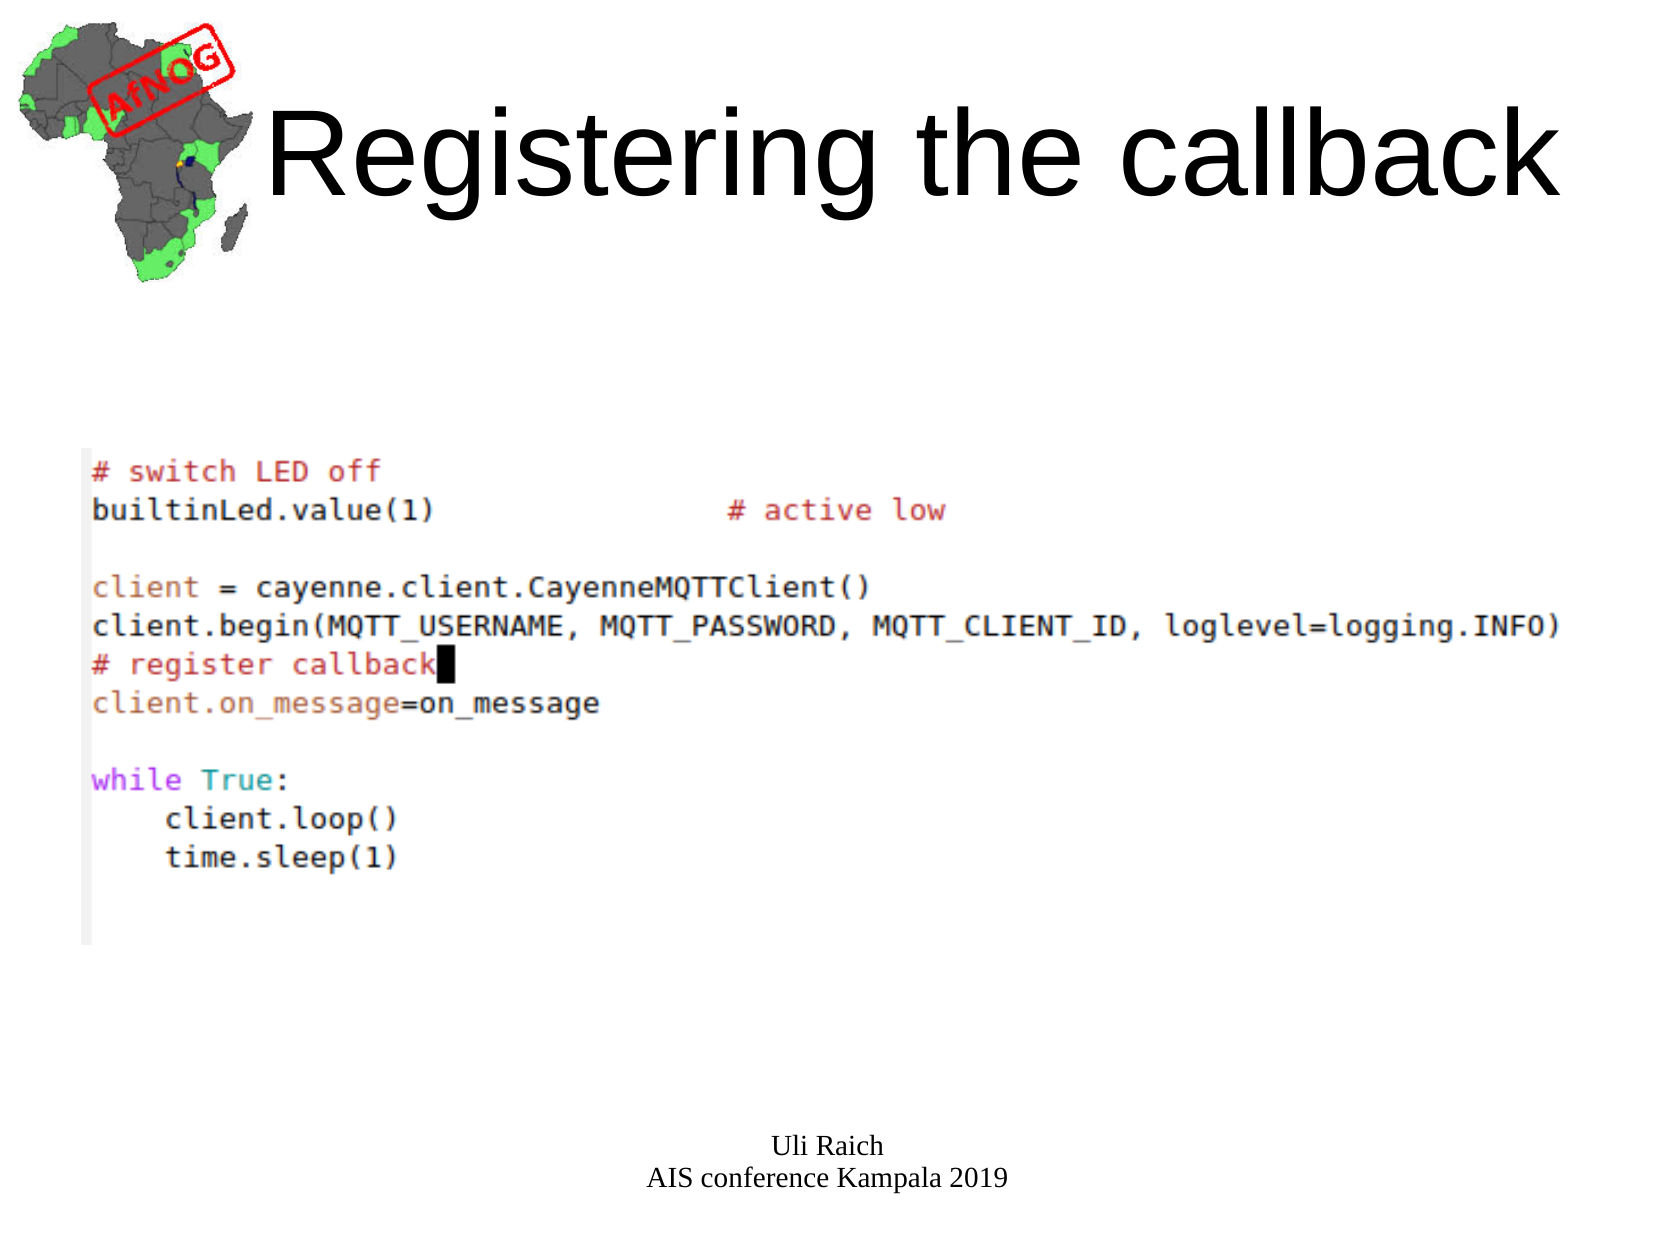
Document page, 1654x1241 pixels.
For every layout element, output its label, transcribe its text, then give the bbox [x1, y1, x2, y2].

picture [9, 0, 259, 291]
title Registering the callback [255, 49, 1571, 257]
picture [81, 448, 1648, 946]
